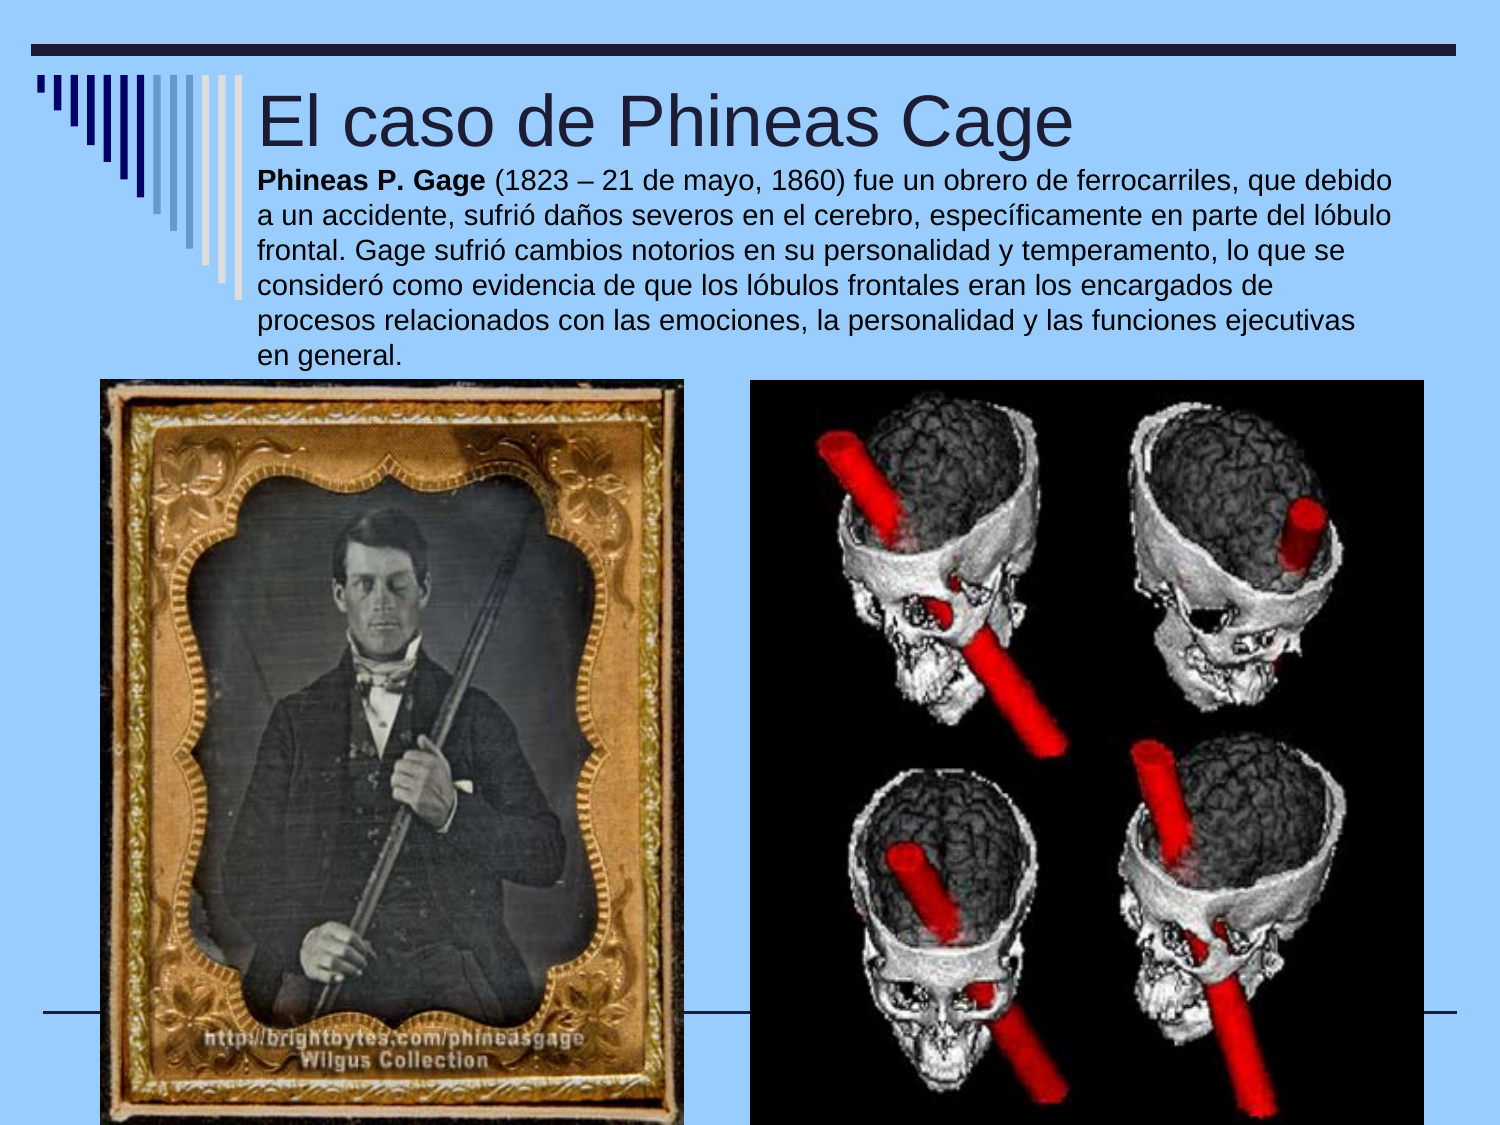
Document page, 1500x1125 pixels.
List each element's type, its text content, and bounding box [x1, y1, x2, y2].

title El caso de Phineas Cage Phineas P. Gage (1823 – 21 de mayo, 1860) fue un obrero de ferrocarriles, que debido a un accidente, sufrió daños severos en el cerebro, específicamente en parte del lóbulo frontal. Gage sufrió cambios notorios en su personalidad y temperamento, lo que se consideró como evidencia de que los lóbulos frontales eran los encargados de procesos relacionados con las emociones, la personalidad y las funciones ejecutivas en general. [242, 66, 1412, 379]
picture [750, 380, 1424, 1125]
text_box [100, 379, 684, 1125]
